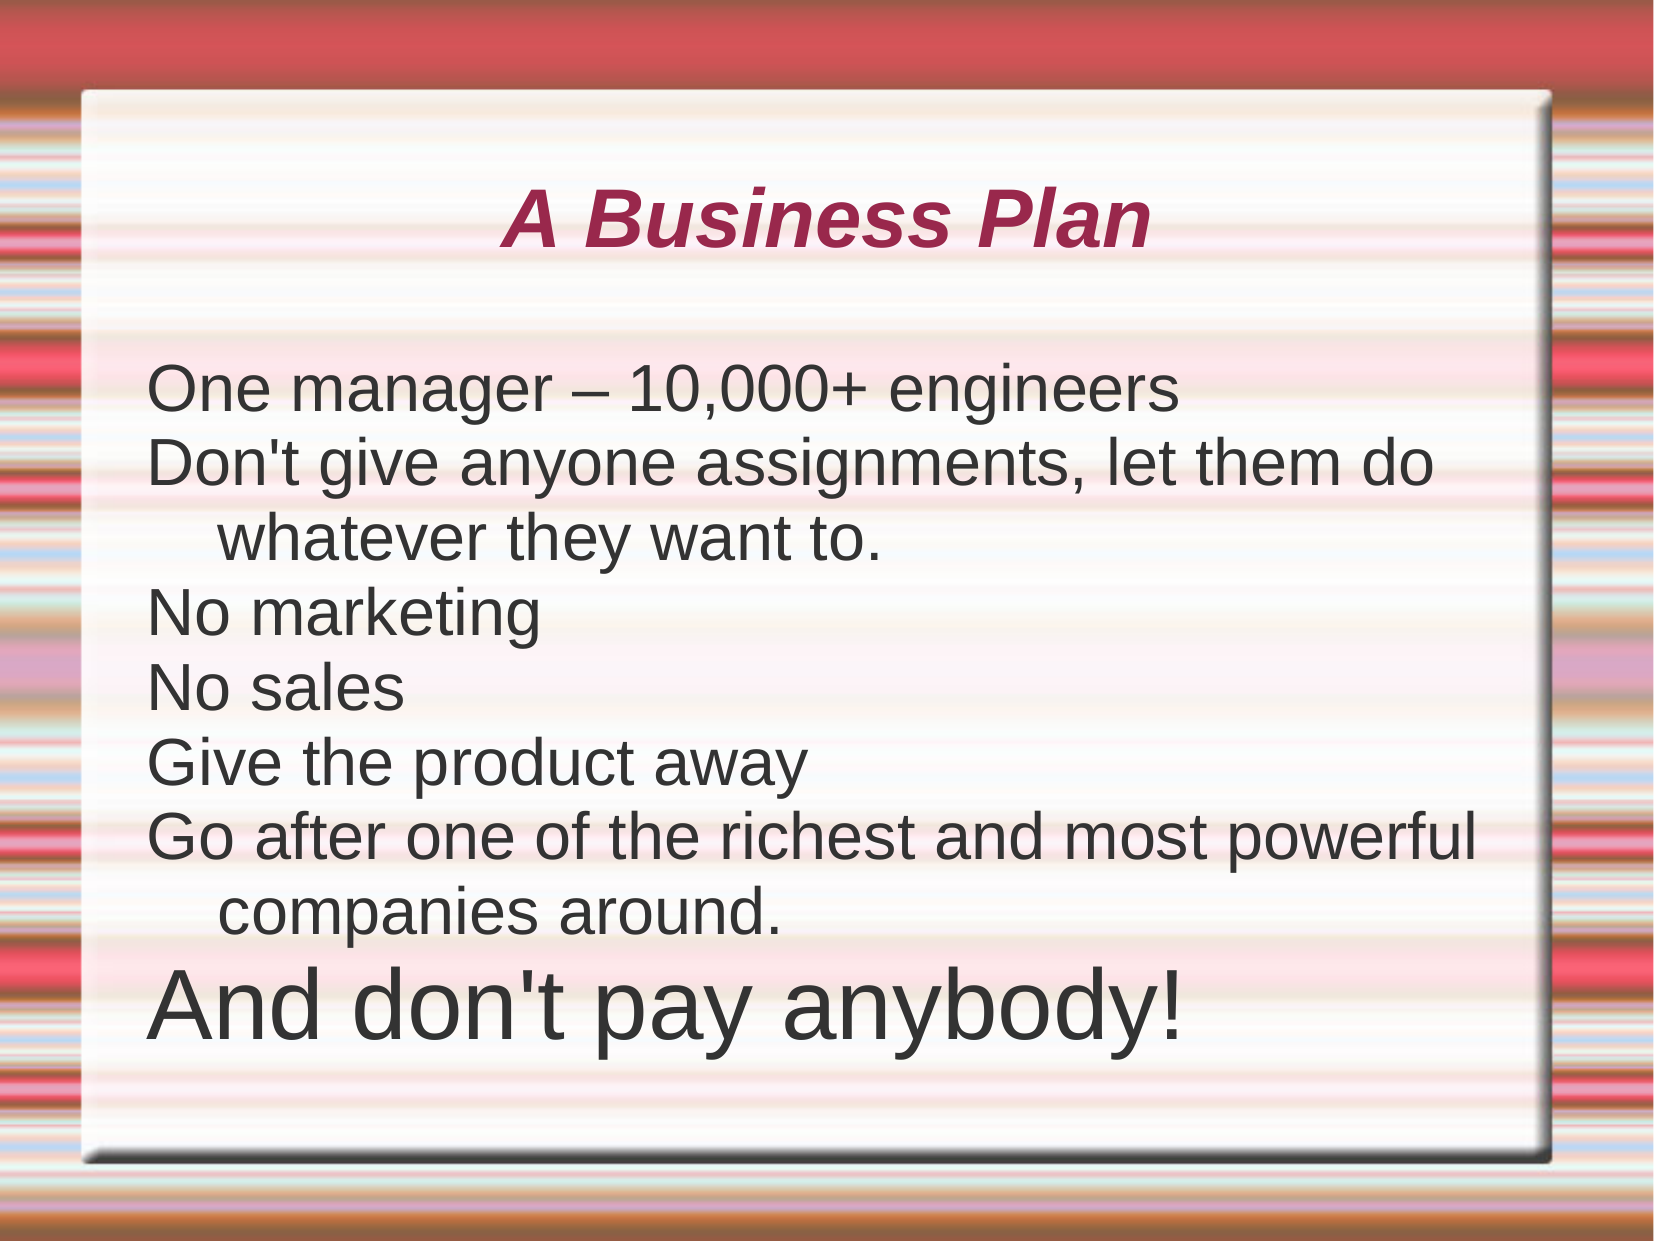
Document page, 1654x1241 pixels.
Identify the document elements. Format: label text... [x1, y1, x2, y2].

picture [0, 0, 1654, 1241]
list One manager – 10,000+ engineers Don't give anyone assignments, let them do whatever they want to. No marketing No sales Give the product away Go after one of the richest and most powerful companies around. And don't pay anybody! [134, 350, 1516, 1133]
title A Business Plan [121, 114, 1534, 322]
